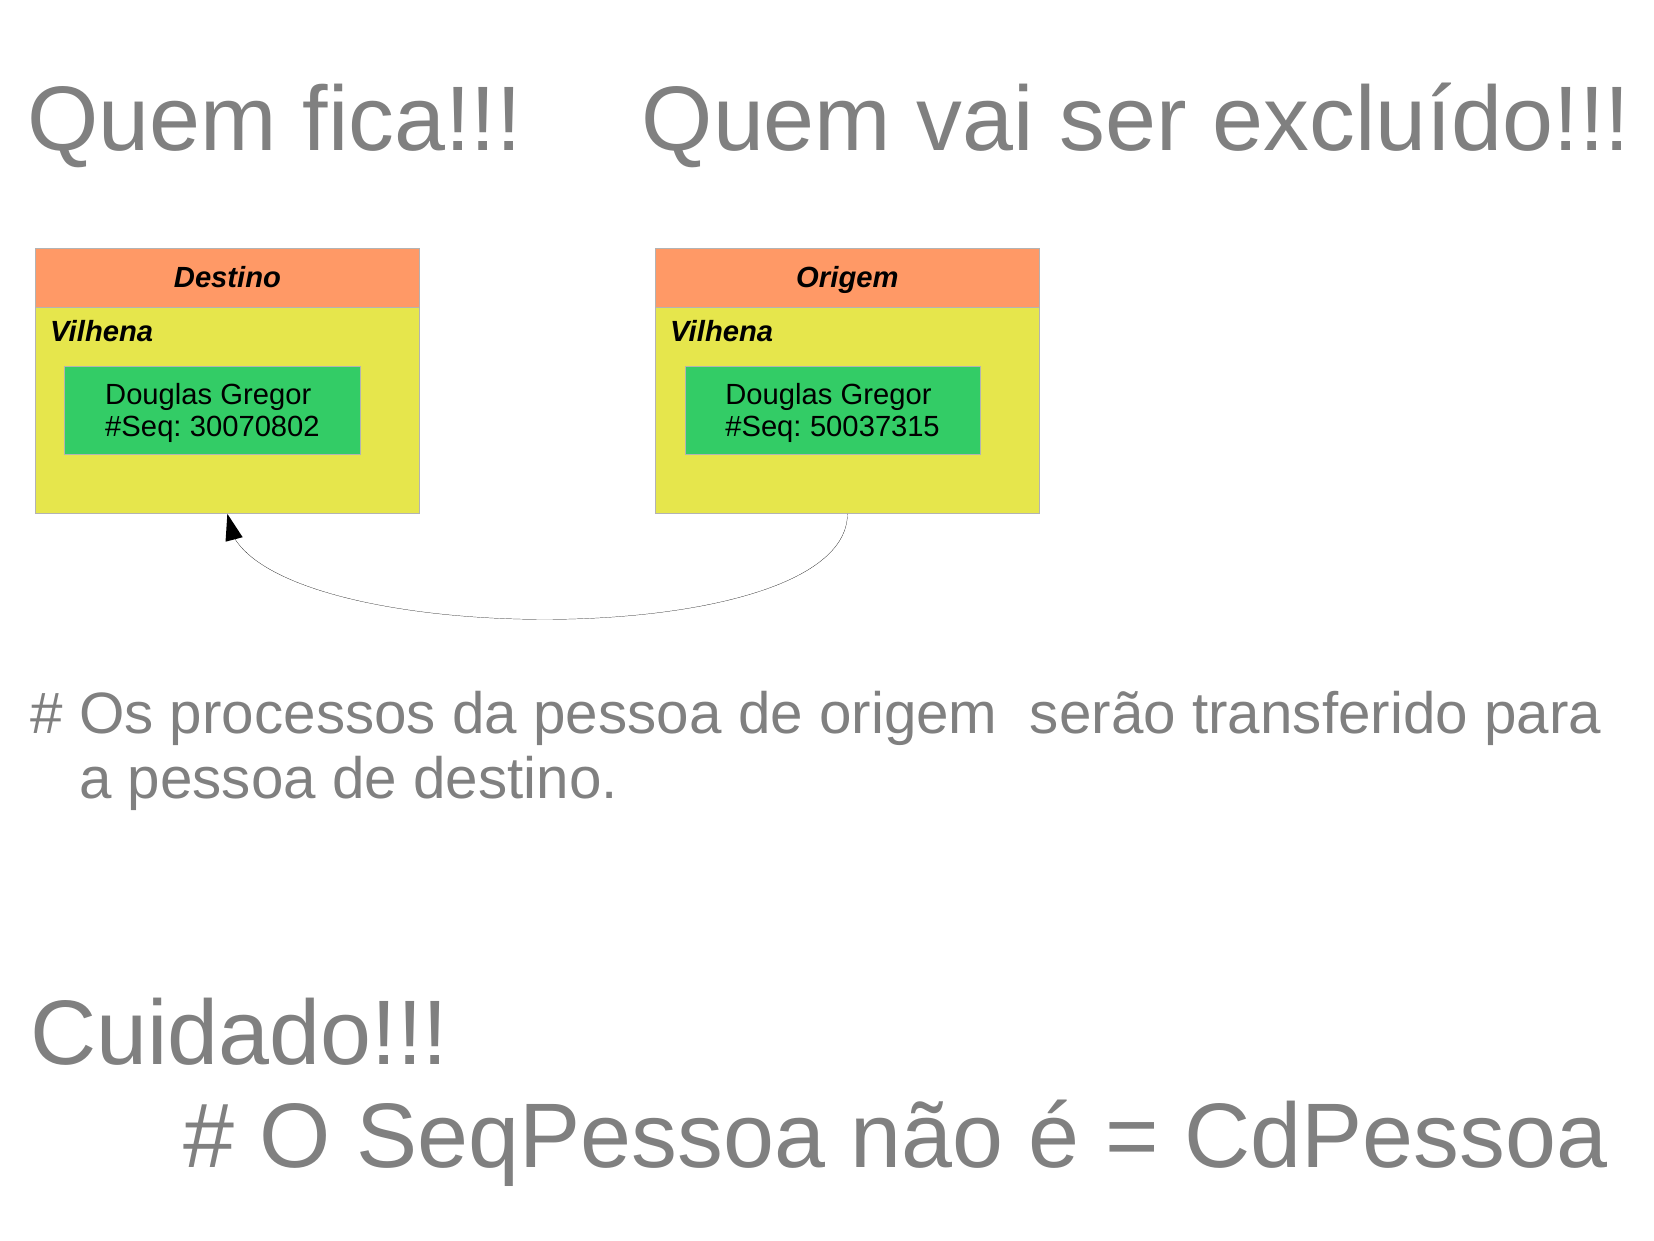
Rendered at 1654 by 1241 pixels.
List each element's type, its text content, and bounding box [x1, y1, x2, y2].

text_box Origem [655, 248, 1040, 308]
text_box Destino [35, 248, 420, 308]
text_box Douglas Gregor #Seq: 30070802 [64, 366, 361, 455]
text_box # Os processos da pessoa de origem serão transferido para a pessoa de destino. [15, 673, 1618, 818]
text_box Quem fica!!! [12, 59, 538, 178]
text_box Cuidado!!! # O SeqPessoa não é = CdPessoa [15, 974, 1625, 1195]
text_box Vilhena [655, 308, 1040, 514]
text_box Quem vai ser excluído!!! [627, 59, 1647, 178]
text_box Vilhena [35, 308, 420, 514]
text_box Douglas Gregor #Seq: 50037315 [685, 366, 981, 455]
